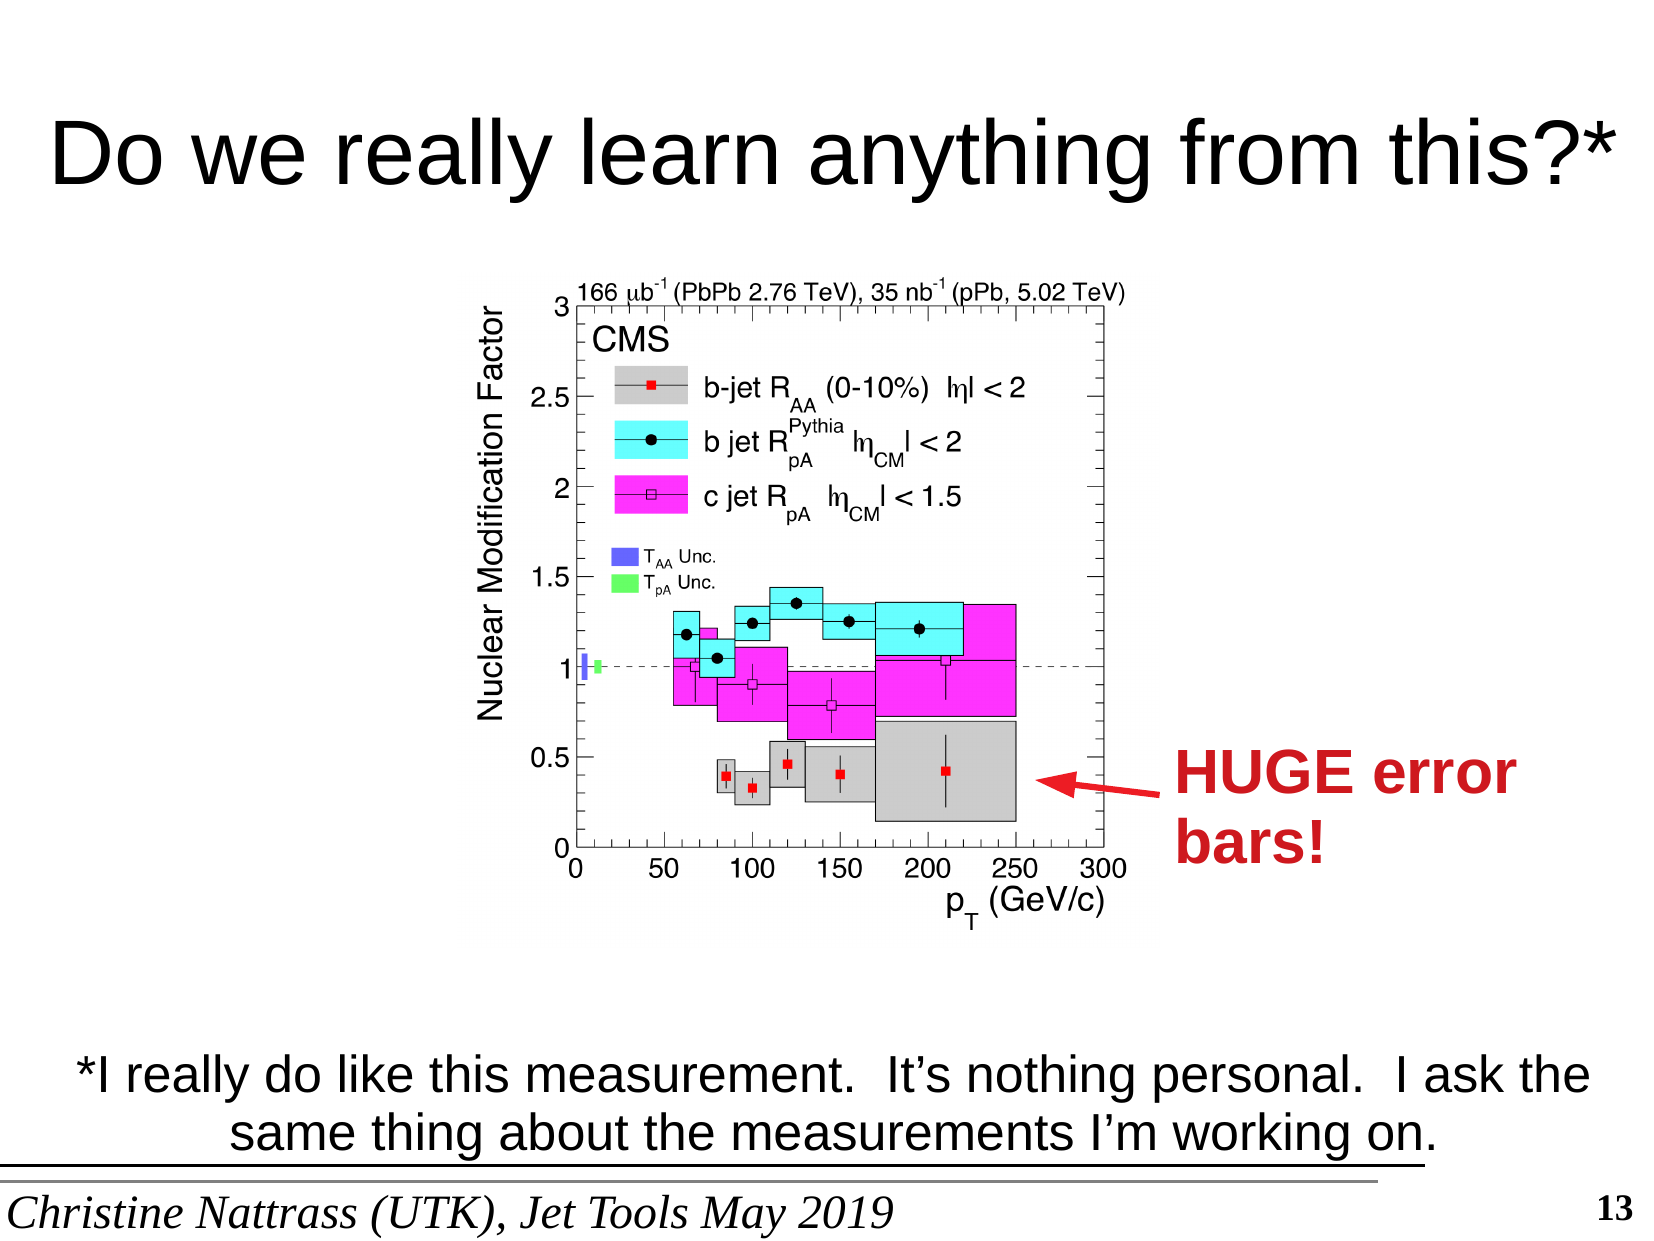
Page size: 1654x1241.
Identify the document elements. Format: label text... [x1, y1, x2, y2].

title Do we really learn anything from this?* [15, 49, 1654, 257]
picture [457, 272, 1160, 948]
text_box HUGE error bars! [1159, 729, 1654, 884]
title *I really do like this measurement. It’s nothing personal. I ask the same thing about the measurements I’m working on. [15, 1000, 1654, 1208]
